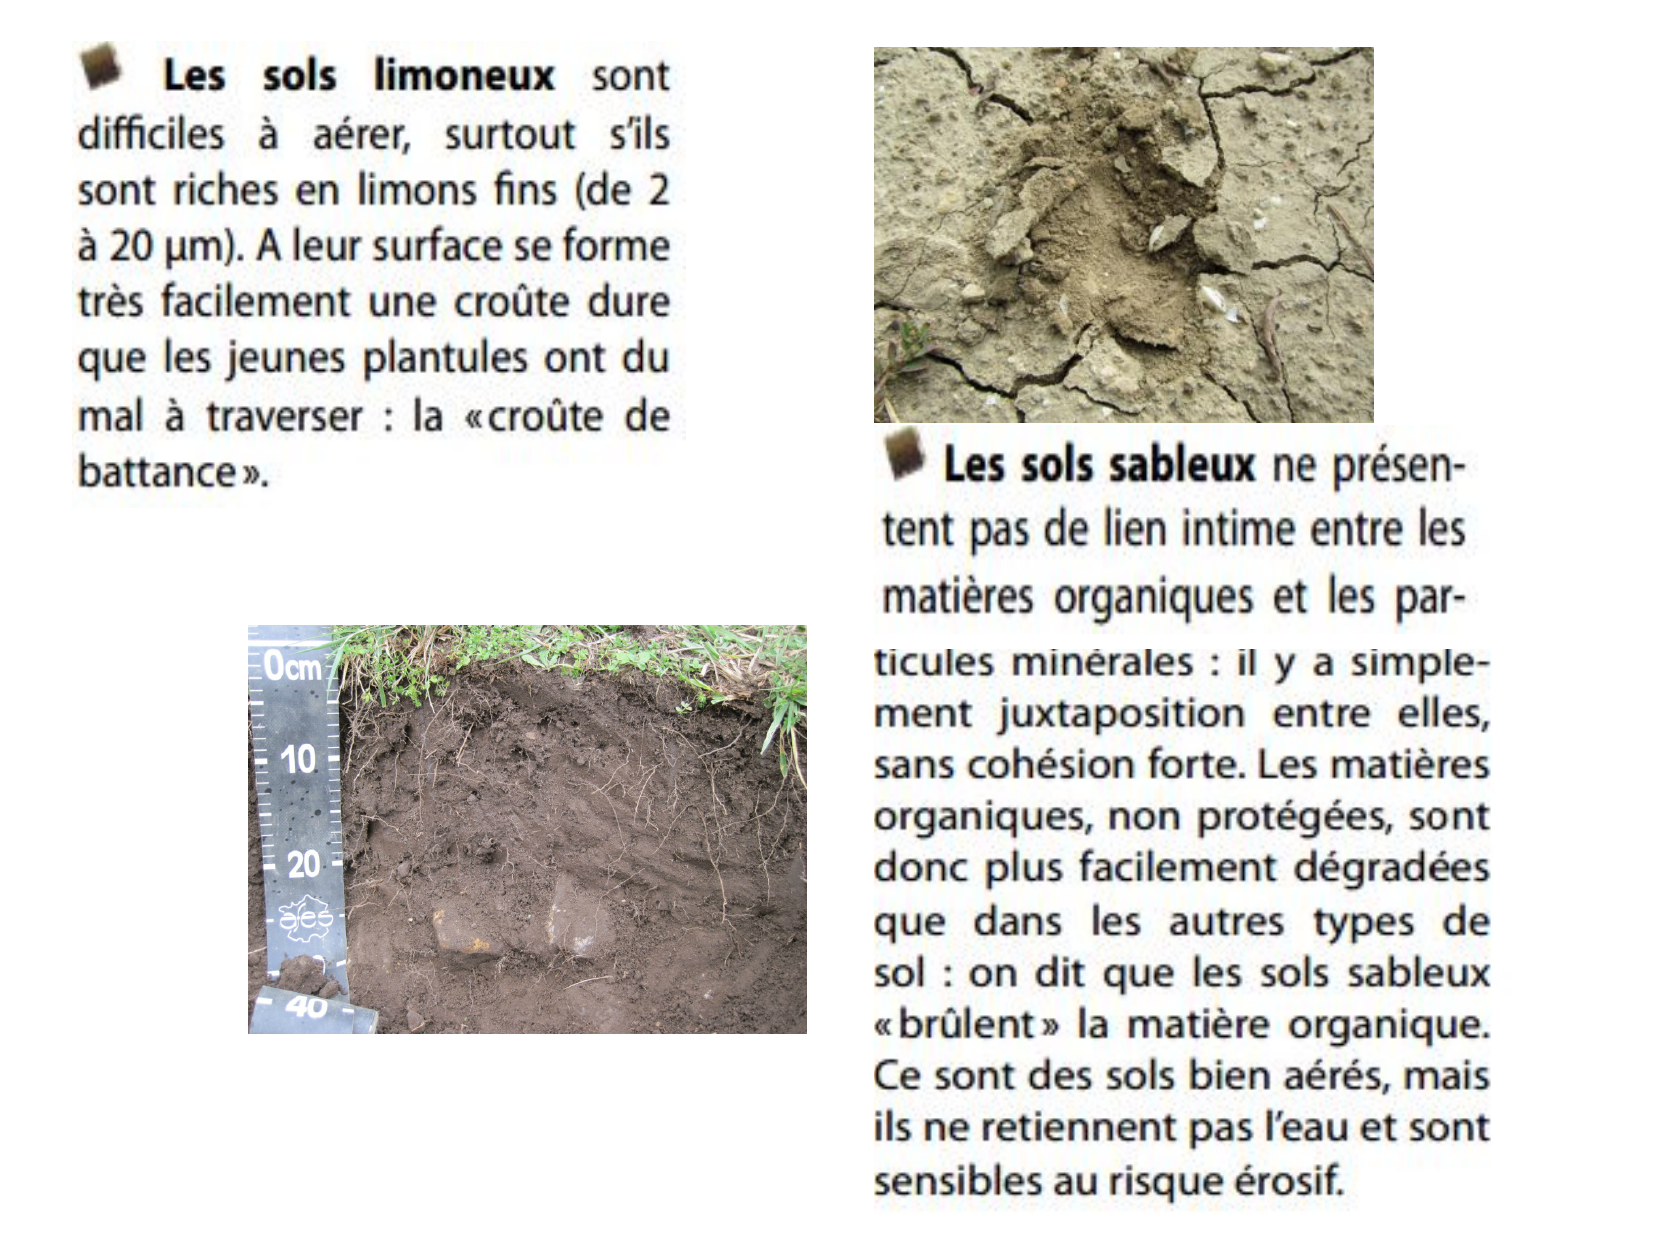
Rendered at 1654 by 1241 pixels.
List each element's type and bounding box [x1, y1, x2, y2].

picture [72, 41, 686, 508]
picture [874, 425, 1489, 634]
picture [248, 625, 807, 1034]
picture [874, 47, 1374, 423]
picture [874, 649, 1546, 1229]
